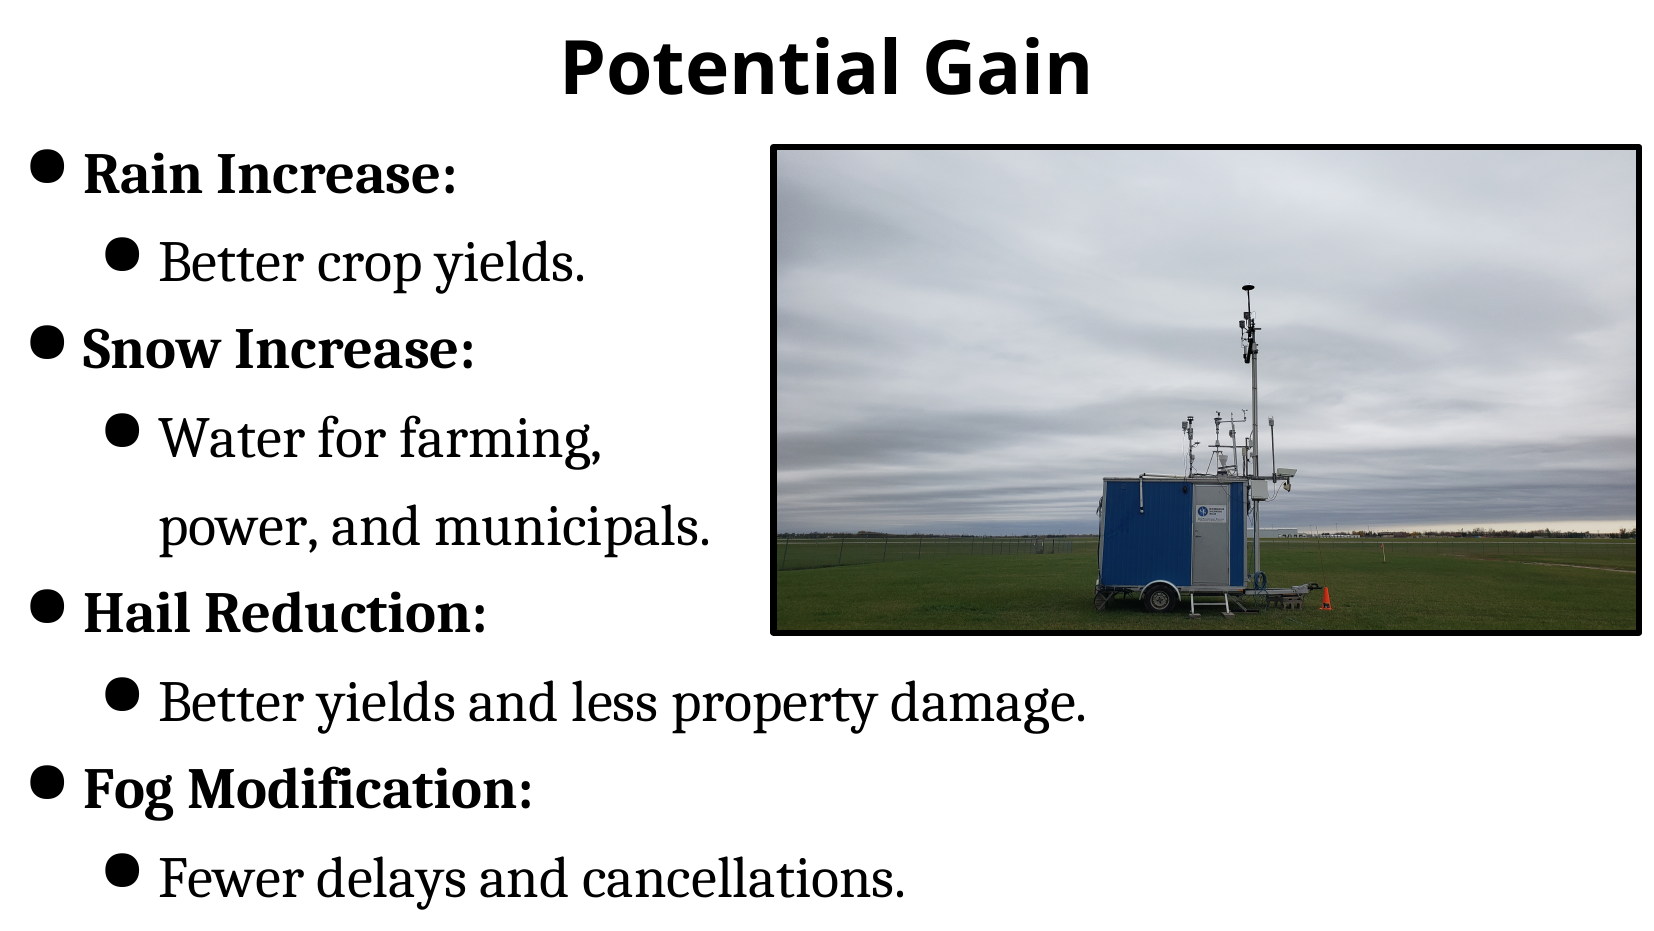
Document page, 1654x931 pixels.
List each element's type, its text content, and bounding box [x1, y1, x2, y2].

text_box Rain Increase: Better crop yields. Snow Increase: Water for farming, power, and municipals. Hail Reduction: Better yields and less property damage. Fog Modification: Fewer delays and cancellations. [7, 67, 1163, 917]
picture [776, 150, 1637, 630]
title Potential Gain [0, 17, 1654, 124]
